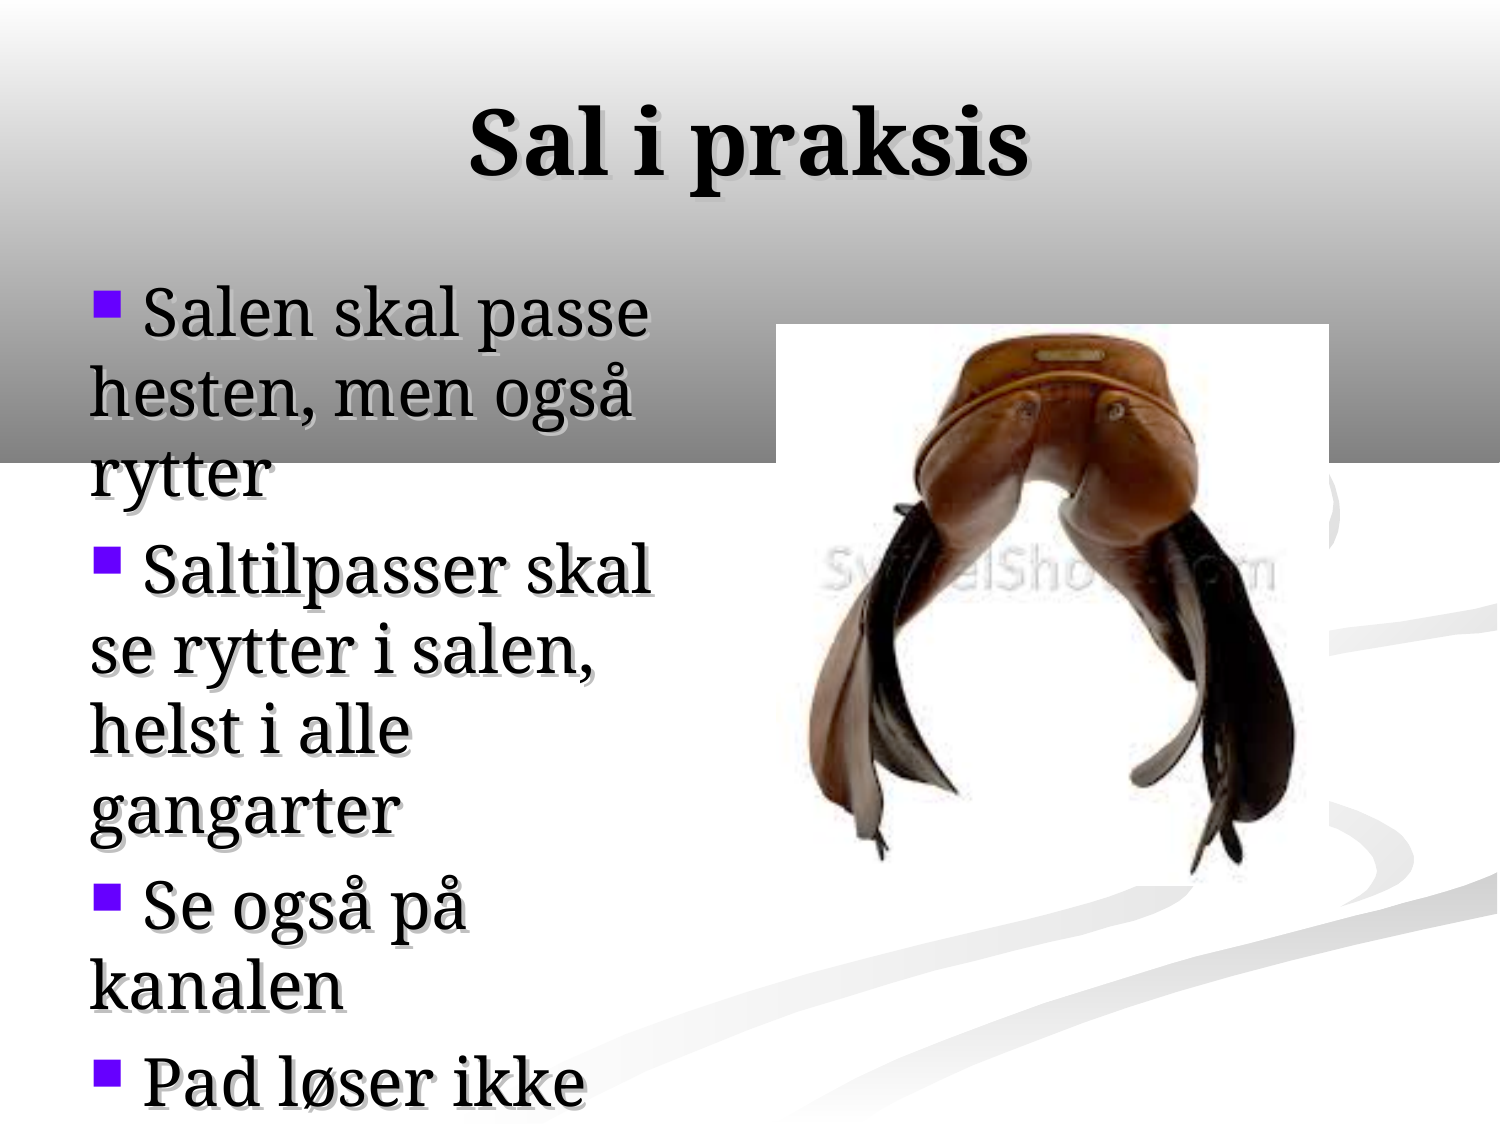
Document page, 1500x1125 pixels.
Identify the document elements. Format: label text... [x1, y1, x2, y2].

title Sal i praksis [75, 21, 1426, 257]
picture [776, 324, 1329, 886]
list Salen skal passe hesten, men også rytter Saltilpasser skal se rytter i salen, helst i alle gangarter Se også på kanalen Pad løser ikke noen problem – flytter det [75, 262, 734, 1048]
